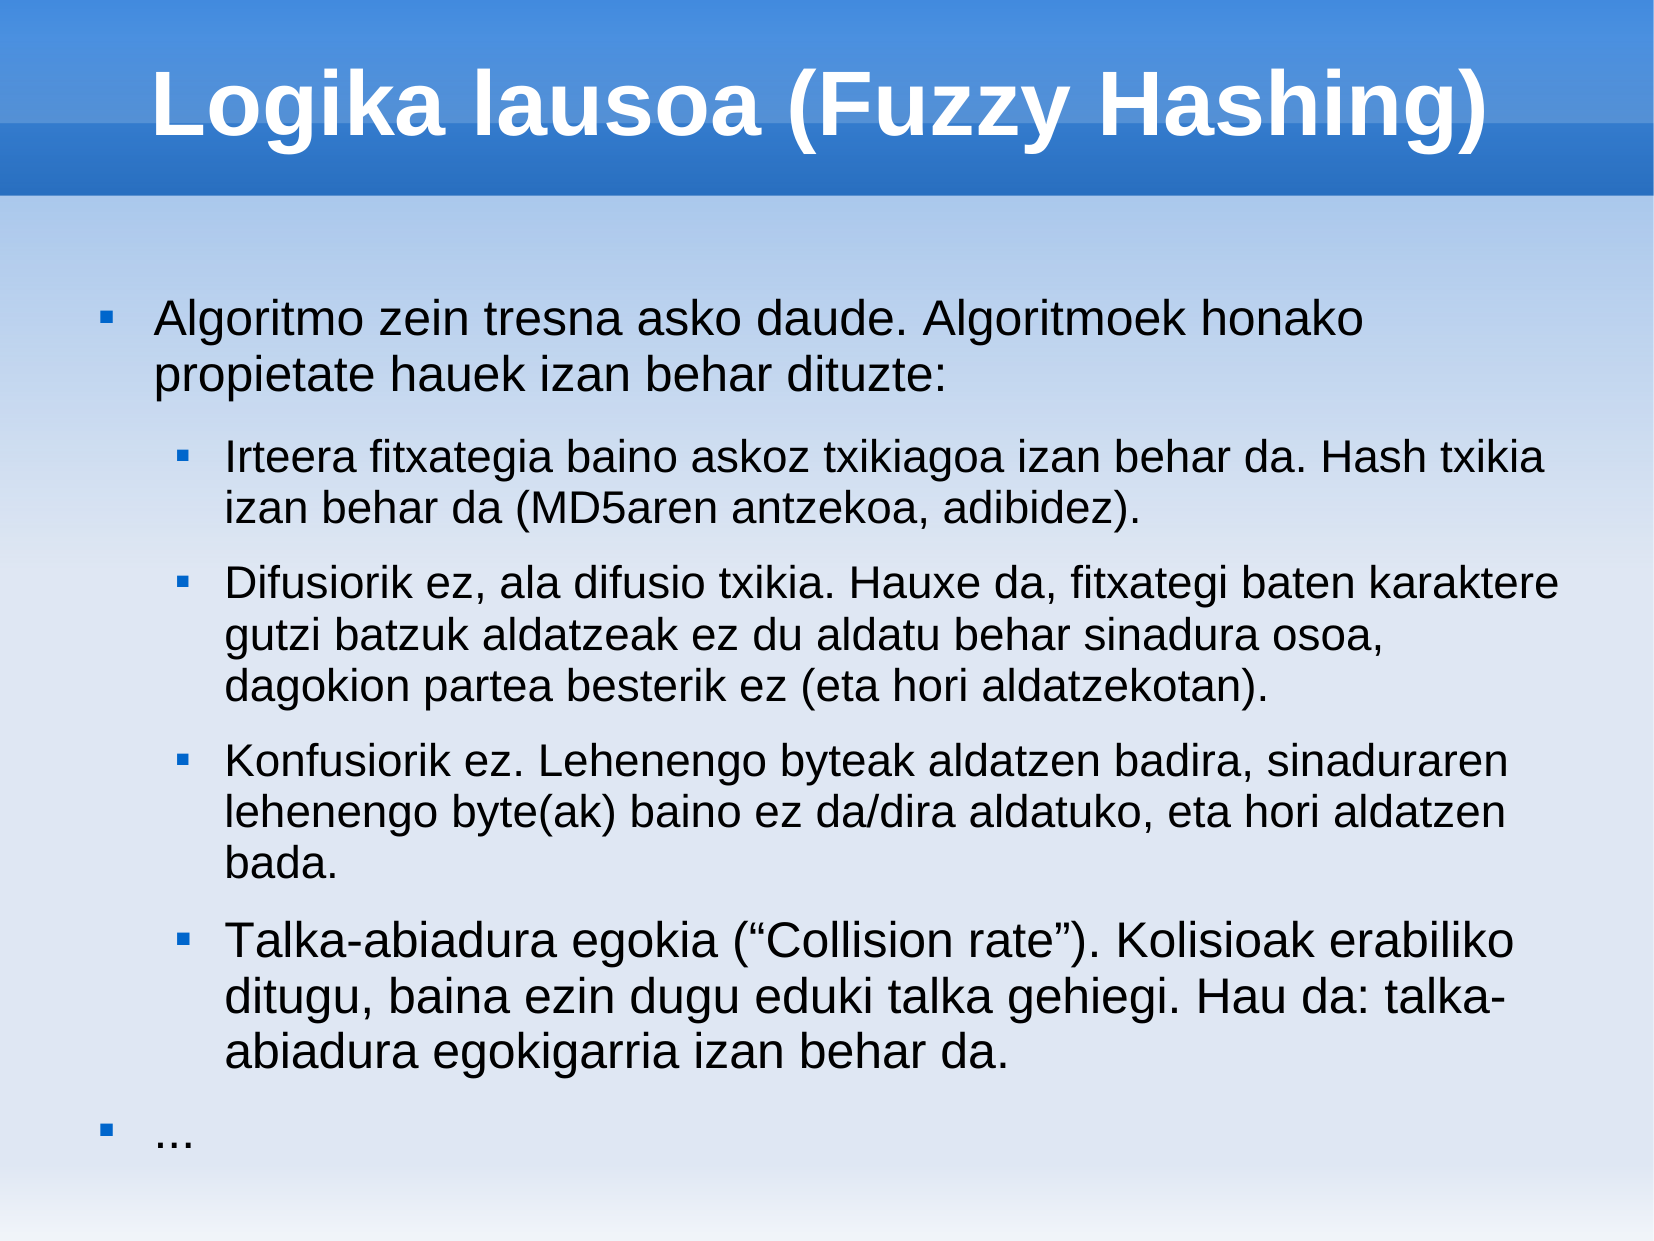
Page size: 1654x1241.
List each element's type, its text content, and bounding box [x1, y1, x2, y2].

picture [0, 0, 1654, 1241]
title Logika lausoa (Fuzzy Hashing) [76, 0, 1565, 208]
list Algoritmo zein tresna asko daude. Algoritmoek honako propietate hauek izan behar dituzte: Irteera fitxategia baino askoz txikiagoa izan behar da. Hash txikia izan behar da (MD5aren antzekoa, adibidez). Difusiorik ez, ala difusio txikia. Hauxe da, fitxategi baten karaktere gutzi batzuk aldatzeak ez du aldatu behar sinadura osoa, dagokion partea besterik ez (eta hori aldatzekotan). Konfusiorik ez. Lehenengo byteak aldatzen badira, sinaduraren lehenengo byte(ak) baino ez da/dira aldatuko, eta hori aldatzen bada. Talka-abiadura egokia (“Collision rate”). Kolisioak erabiliko ditugu, baina ezin dugu eduki talka gehiegi. Hau da: talka-abiadura egokigarria izan behar da. ... [82, 290, 1571, 1159]
